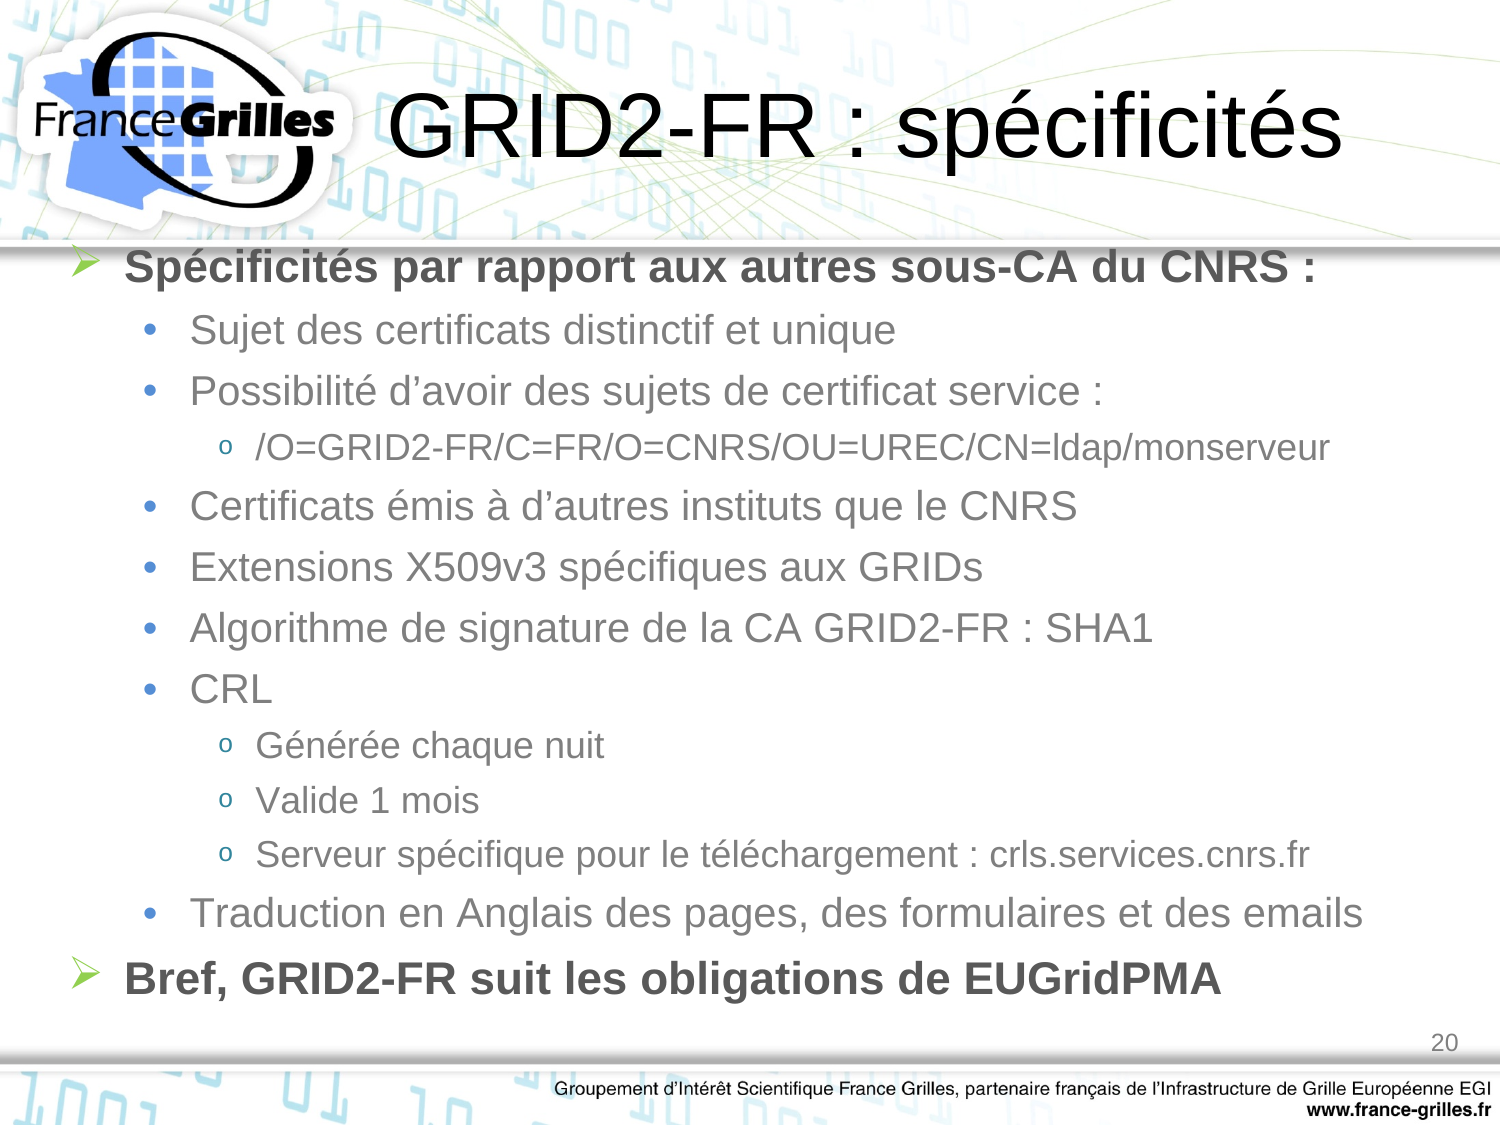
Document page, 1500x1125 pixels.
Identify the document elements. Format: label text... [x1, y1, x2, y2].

list Spécificités par rapport aux autres sous-CA du CNRS : Sujet des certificats distinctif et unique Possibilité d’avoir des sujets de certificat service : /O=GRID2-FR/C=FR/O=CNRS/OU=UREC/CN=ldap/monserveur Certificats émis à d’autres instituts que le CNRS Extensions X509v3 spécifiques aux GRIDs Algorithme de signature de la CA GRID2-FR : SHA1 CRL Générée chaque nuit Valide 1 mois Serveur spécifique pour le téléchargement : crls.services.cnrs.fr Traduction en Anglais des pages, des formulaires et des emails Bref, GRID2-FR suit les obligations de EUGridPMA [53, 232, 1459, 1086]
title GRID2-FR : spécificités [372, 7, 1459, 232]
picture [0, 0, 1500, 1125]
